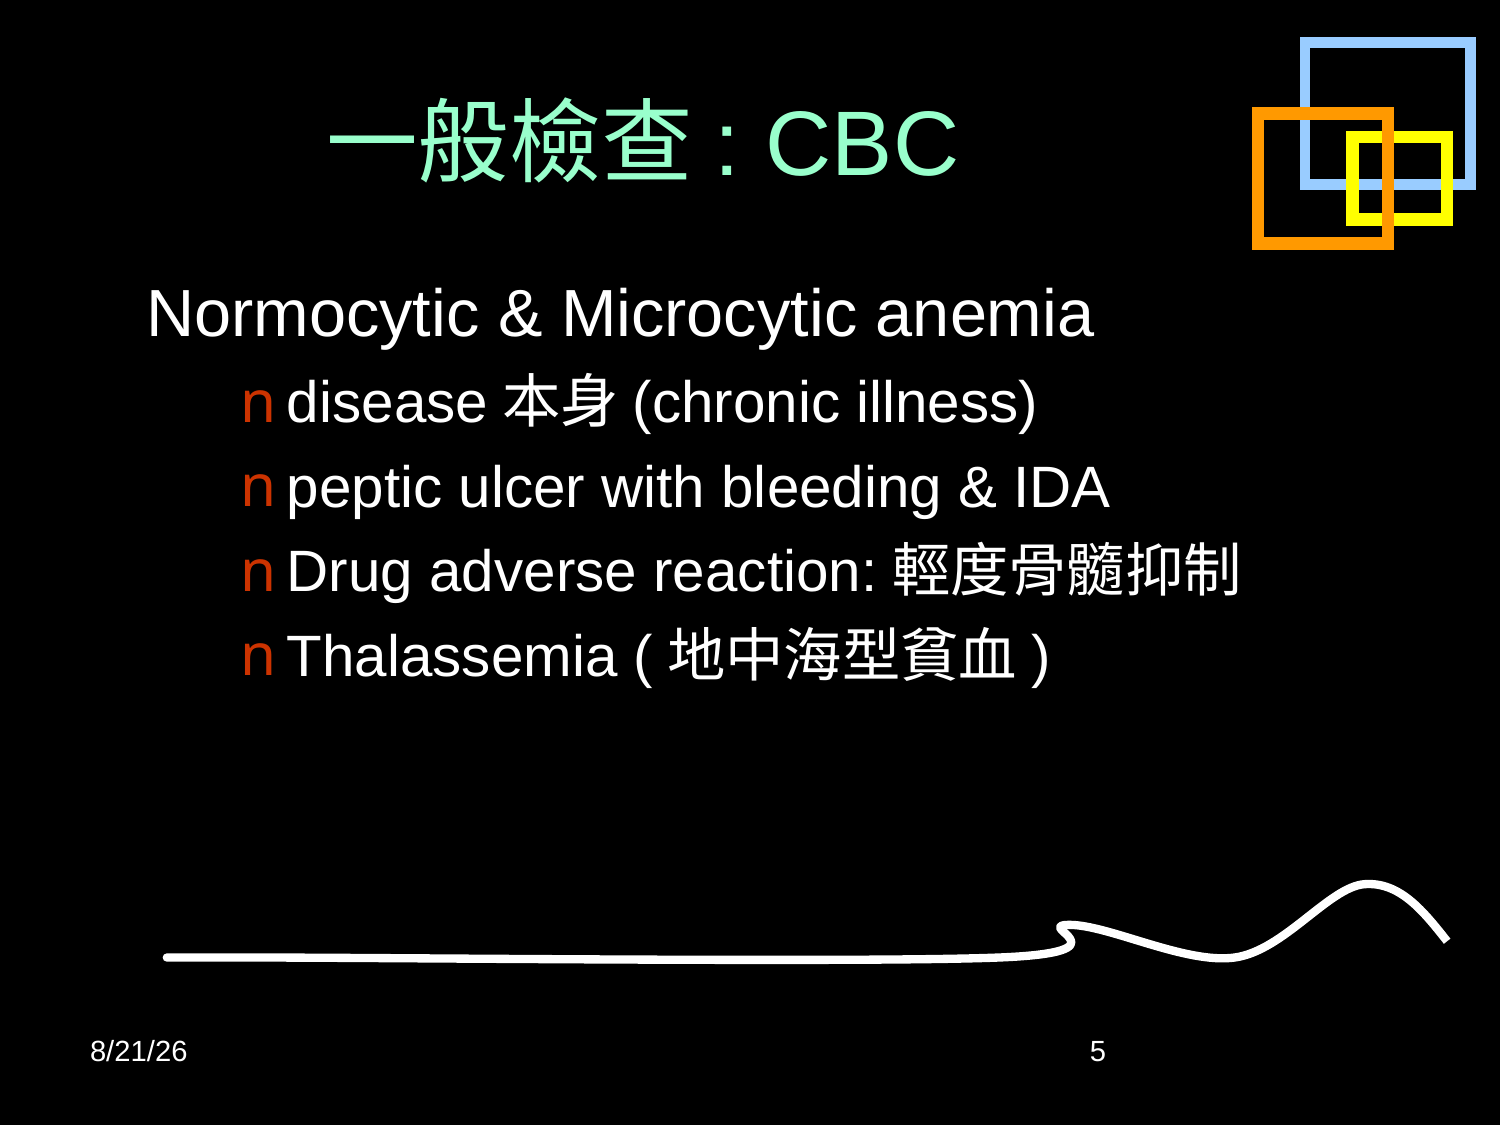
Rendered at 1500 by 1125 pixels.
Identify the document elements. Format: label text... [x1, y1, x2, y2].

list Normocytic & Microcytic anemia disease本身(chronic illness) peptic ulcer with bleeding & IDA Drug adverse reaction:輕度骨髓抑制 Thalassemia (地中海型貧血) [75, 262, 1426, 1005]
title 一般檢查: CBC [75, 45, 1211, 233]
text_box [1074, 1024, 1426, 1103]
text_box [75, 1024, 426, 1103]
